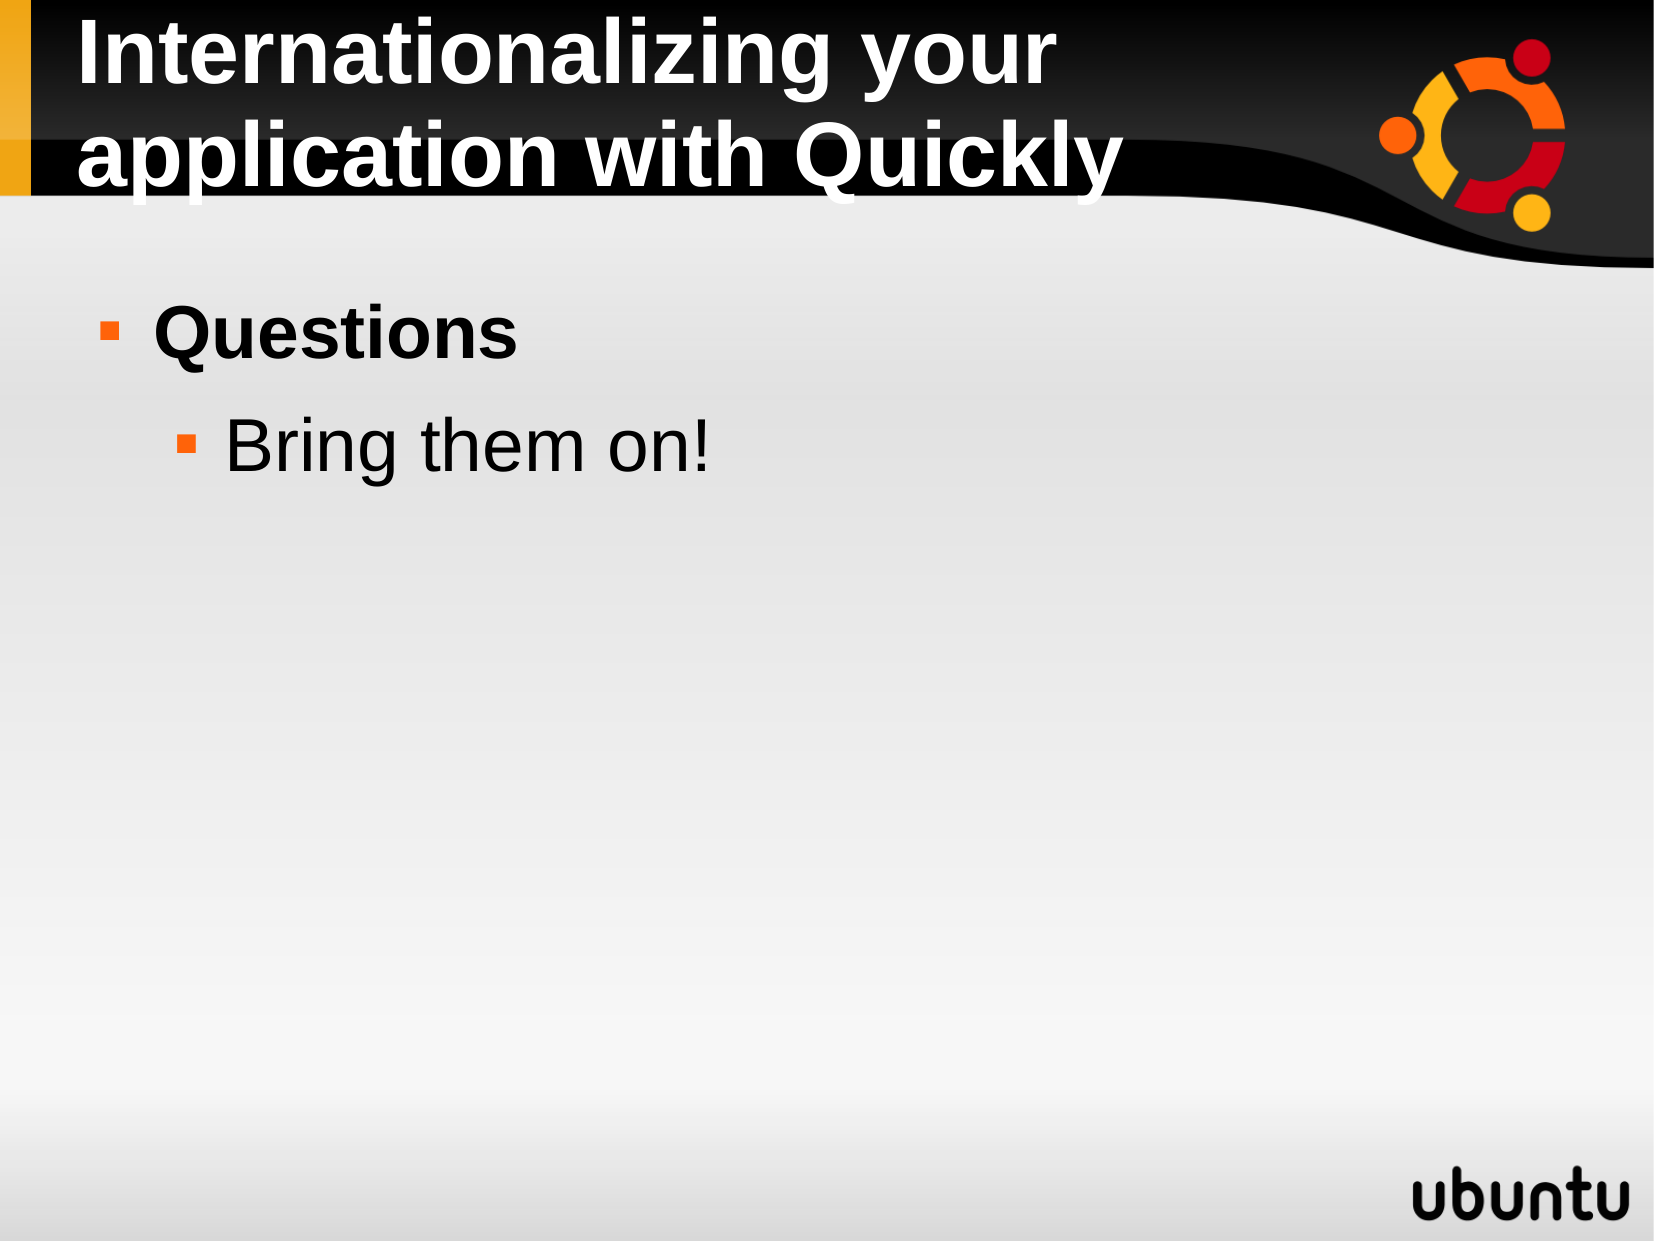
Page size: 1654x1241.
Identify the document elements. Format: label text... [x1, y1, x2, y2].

list Questions Bring them on! [82, 290, 1571, 1109]
picture [0, 0, 1654, 1241]
title Internationalizing your application with Quickly [76, 0, 1565, 208]
